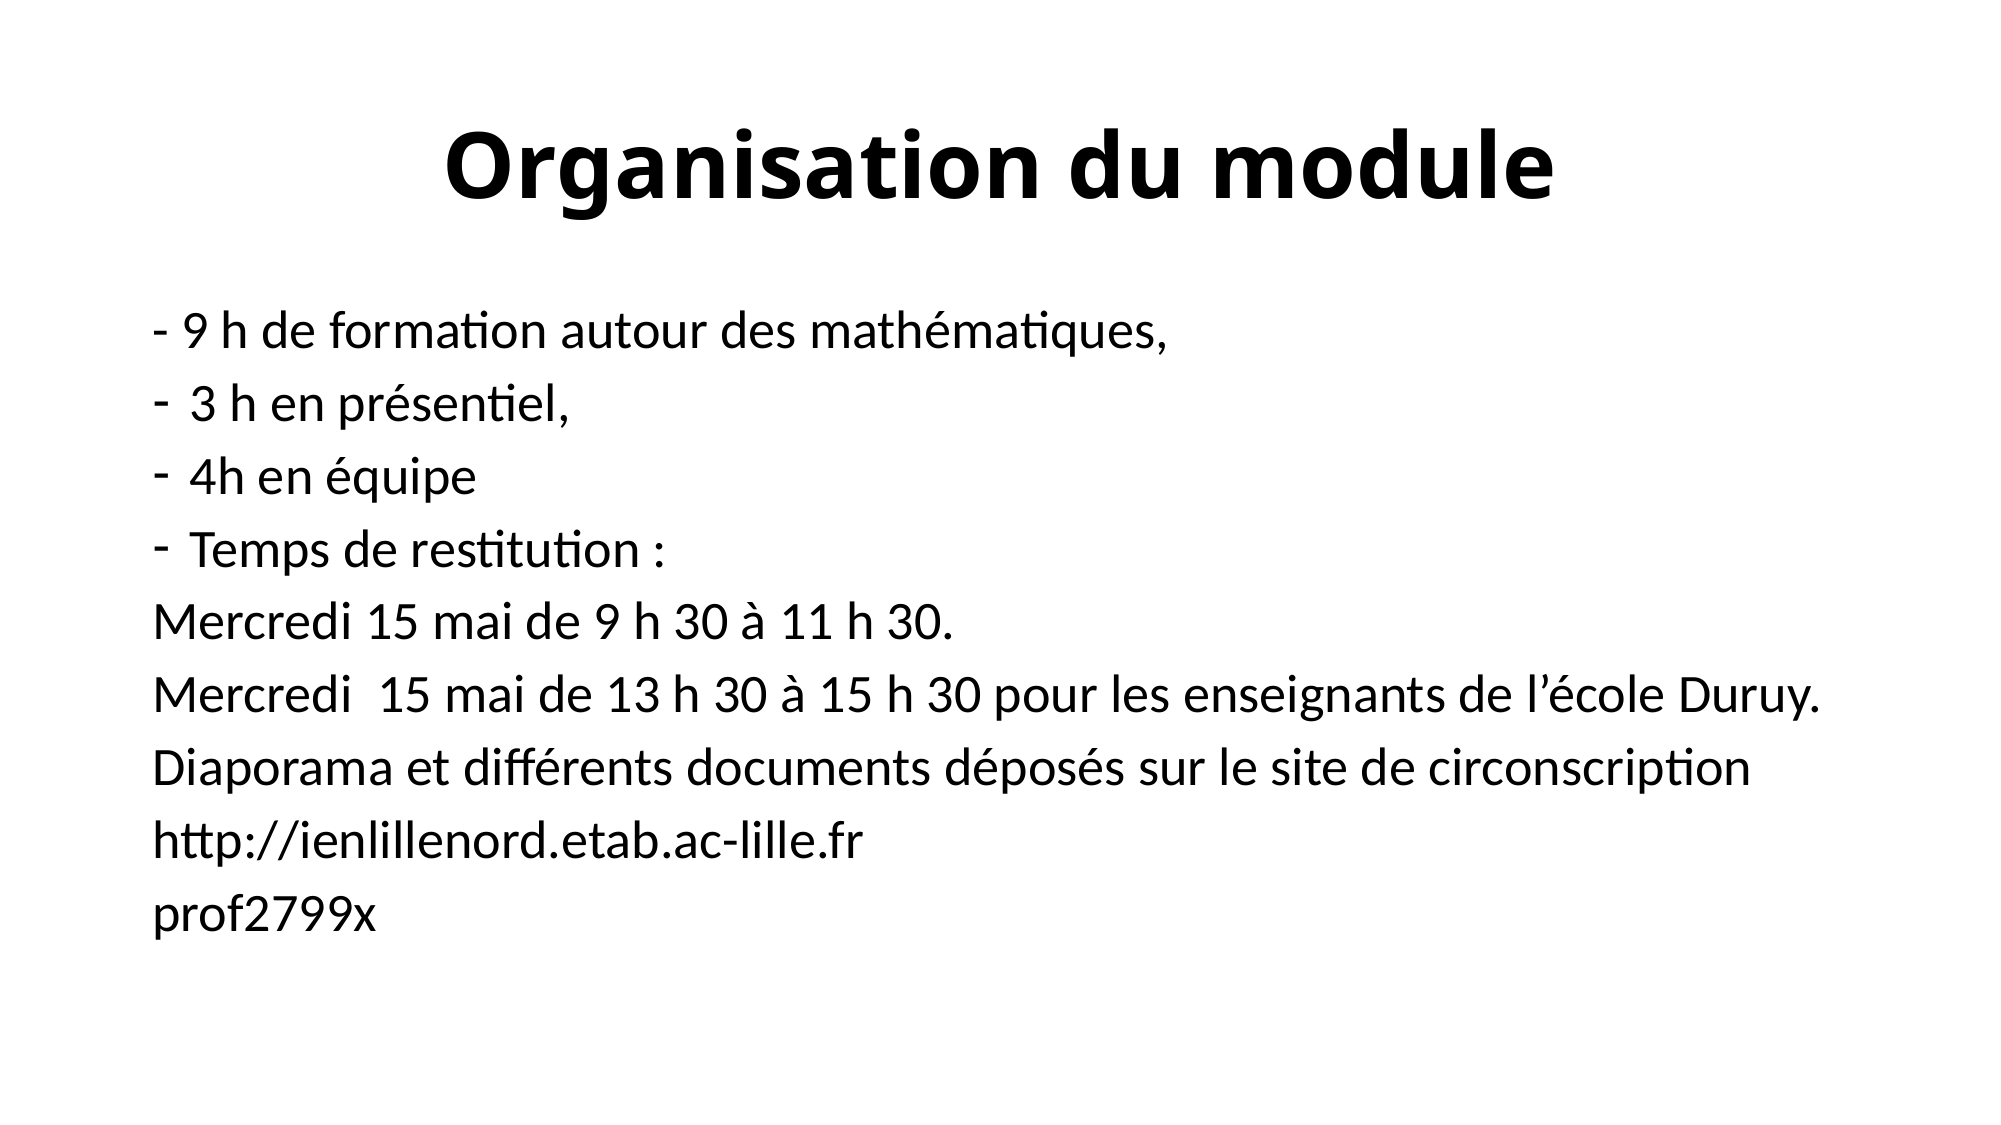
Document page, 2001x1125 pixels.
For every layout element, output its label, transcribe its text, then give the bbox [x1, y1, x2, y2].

list - 9 h de formation autour des mathématiques, 3 h en présentiel, 4h en équipe Temps de restitution : Mercredi 15 mai de 9 h 30 à 11 h 30. Mercredi 15 mai de 13 h 30 à 15 h 30 pour les enseignants de l’école Duruy. Diaporama et différents documents déposés sur le site de circonscription http://ienlillenord.etab.ac-lille.fr prof2799x [137, 299, 1863, 1014]
title Organisation du module [137, 59, 1863, 278]
